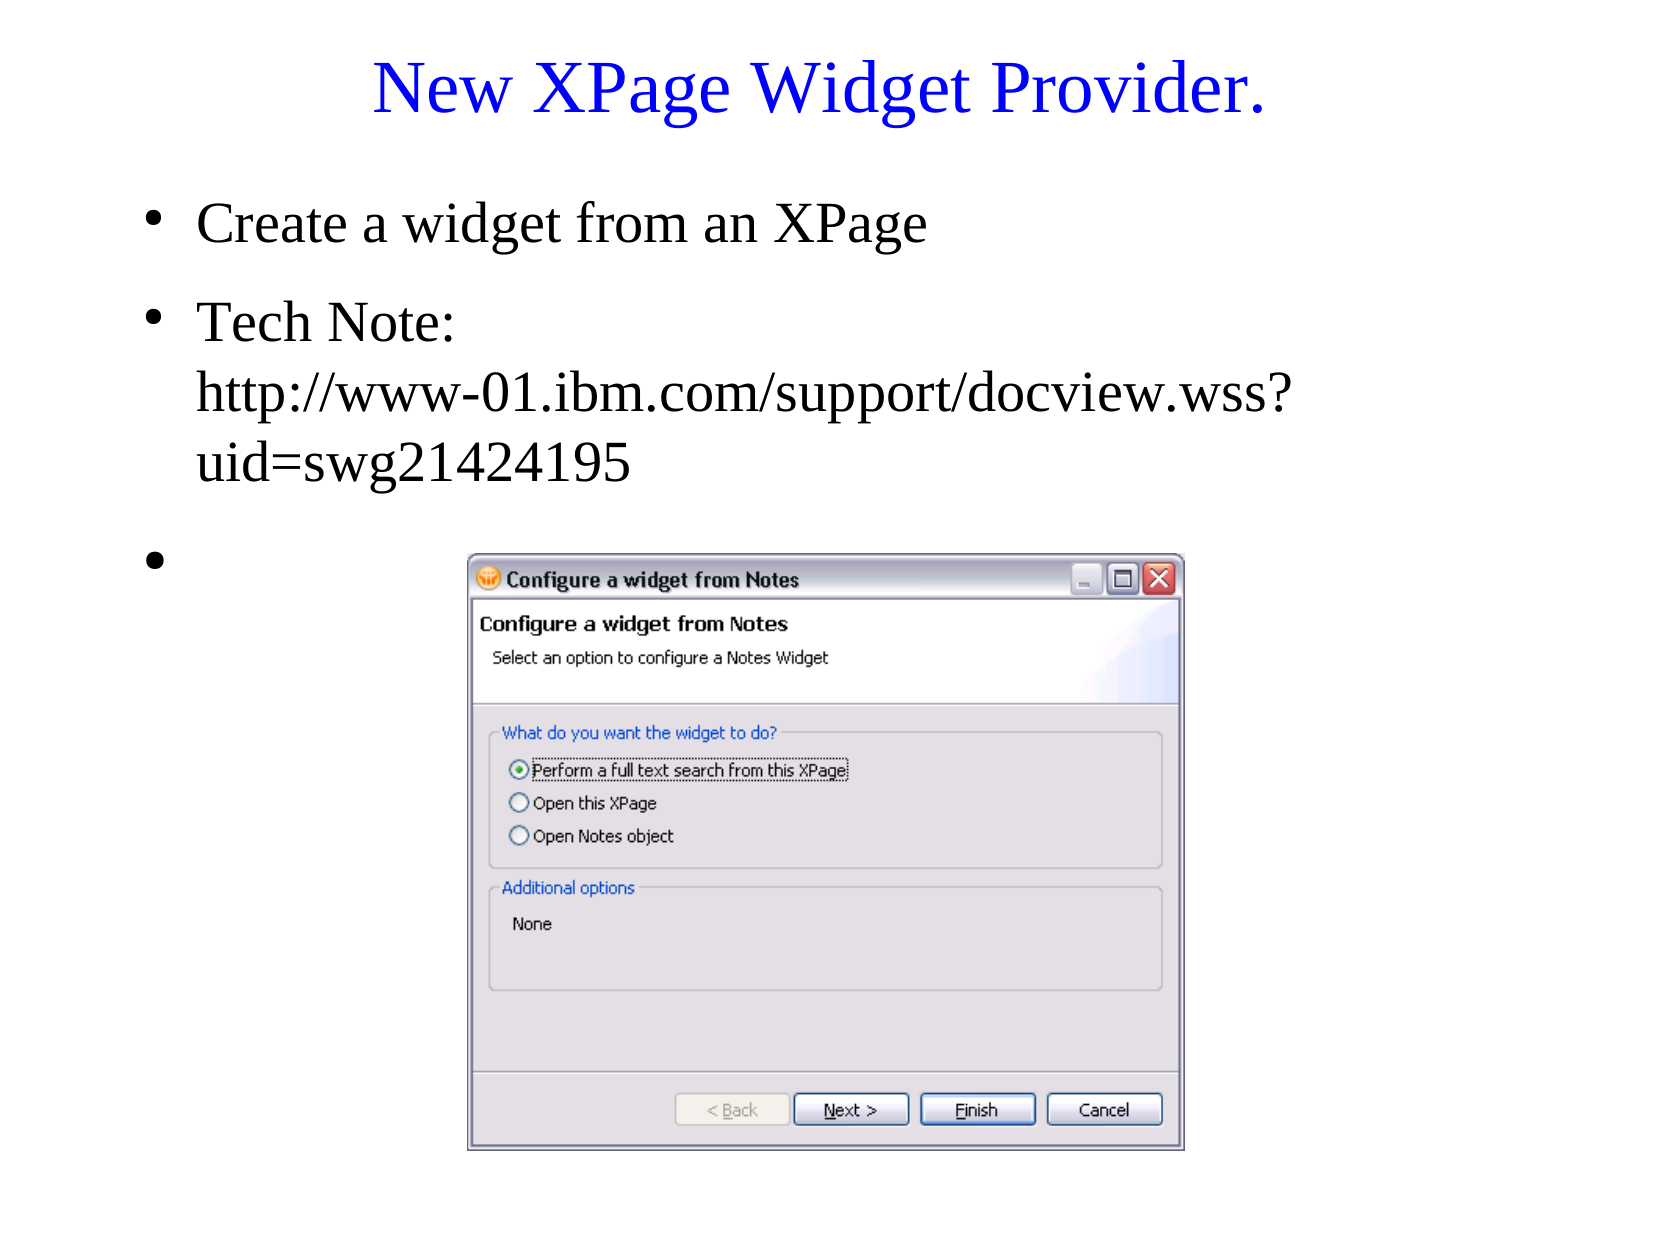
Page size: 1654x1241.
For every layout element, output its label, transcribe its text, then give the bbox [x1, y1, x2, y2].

picture [467, 553, 1185, 1151]
title New XPage Widget Provider. [113, 9, 1526, 157]
list Create a widget from an XPage Tech Note: http://www-01.ibm.com/support/docview.wss?uid=swg21424195 [125, 183, 1538, 778]
